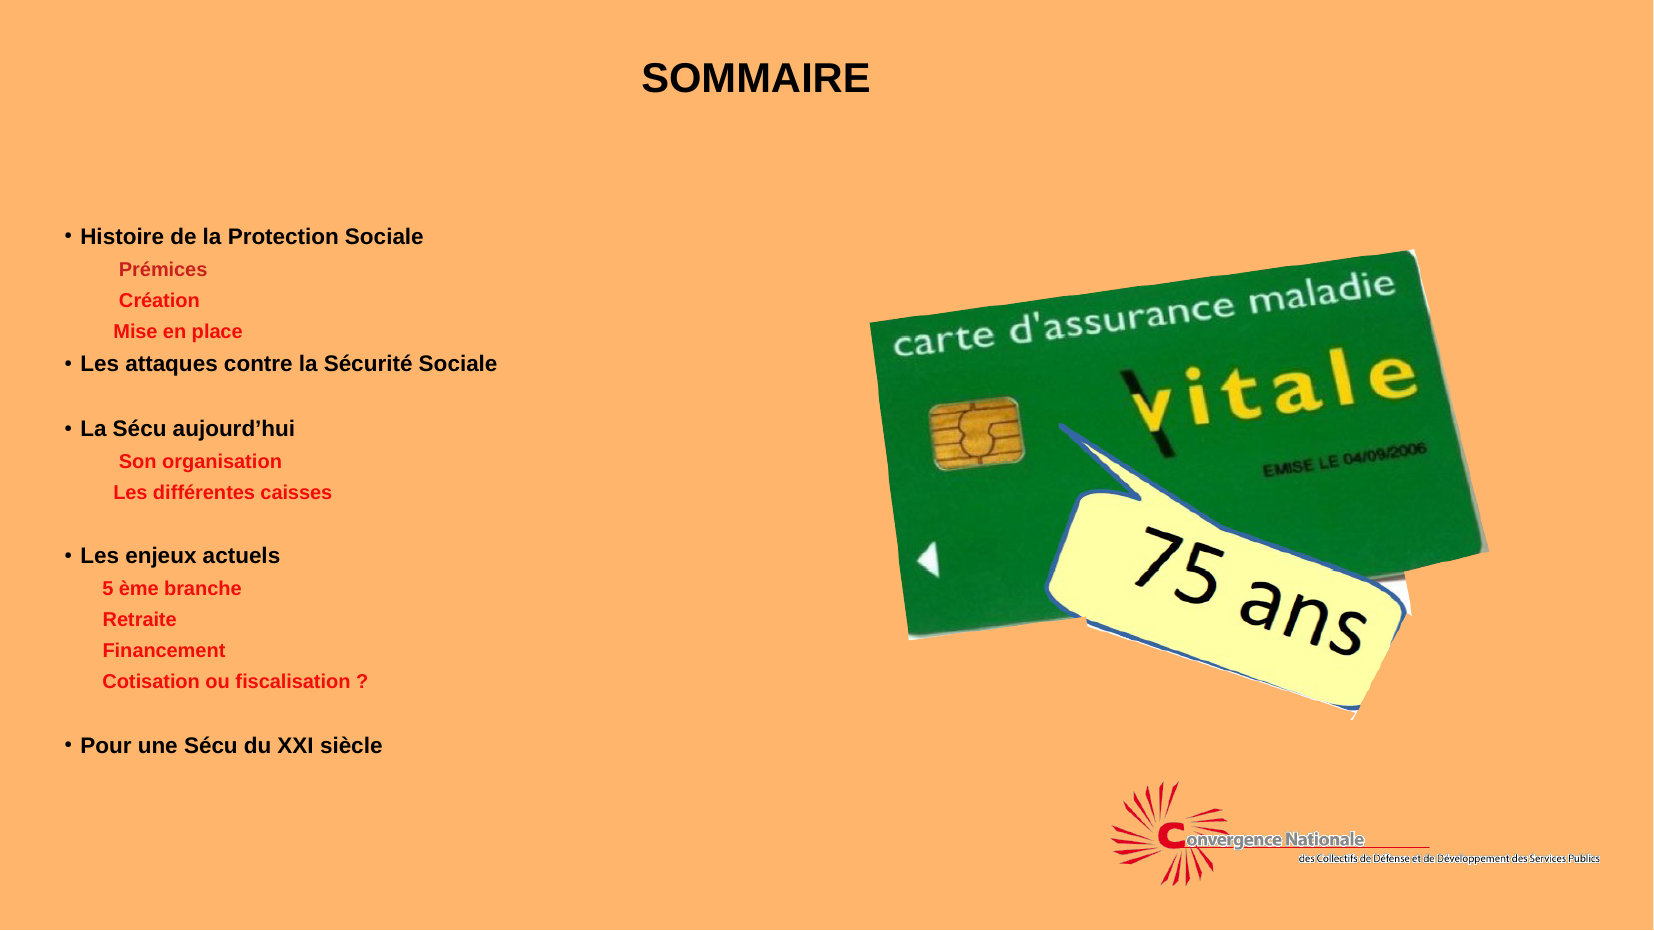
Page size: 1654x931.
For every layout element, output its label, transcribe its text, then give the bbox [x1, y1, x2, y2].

picture [858, 236, 1501, 720]
list Histoire de la Protection Sociale Prémices Création Mise en place Les attaques contre la Sécurité Sociale La Sécu aujourd’hui Son organisation Les différentes caisses Les enjeux actuels 5 ème branche Retraite Financement Cotisation ou fiscalisation ? Pour une Sécu du XXI siècle [59, 224, 1548, 764]
title SOMMAIRE [11, 23, 1501, 179]
picture [1110, 781, 1600, 886]
